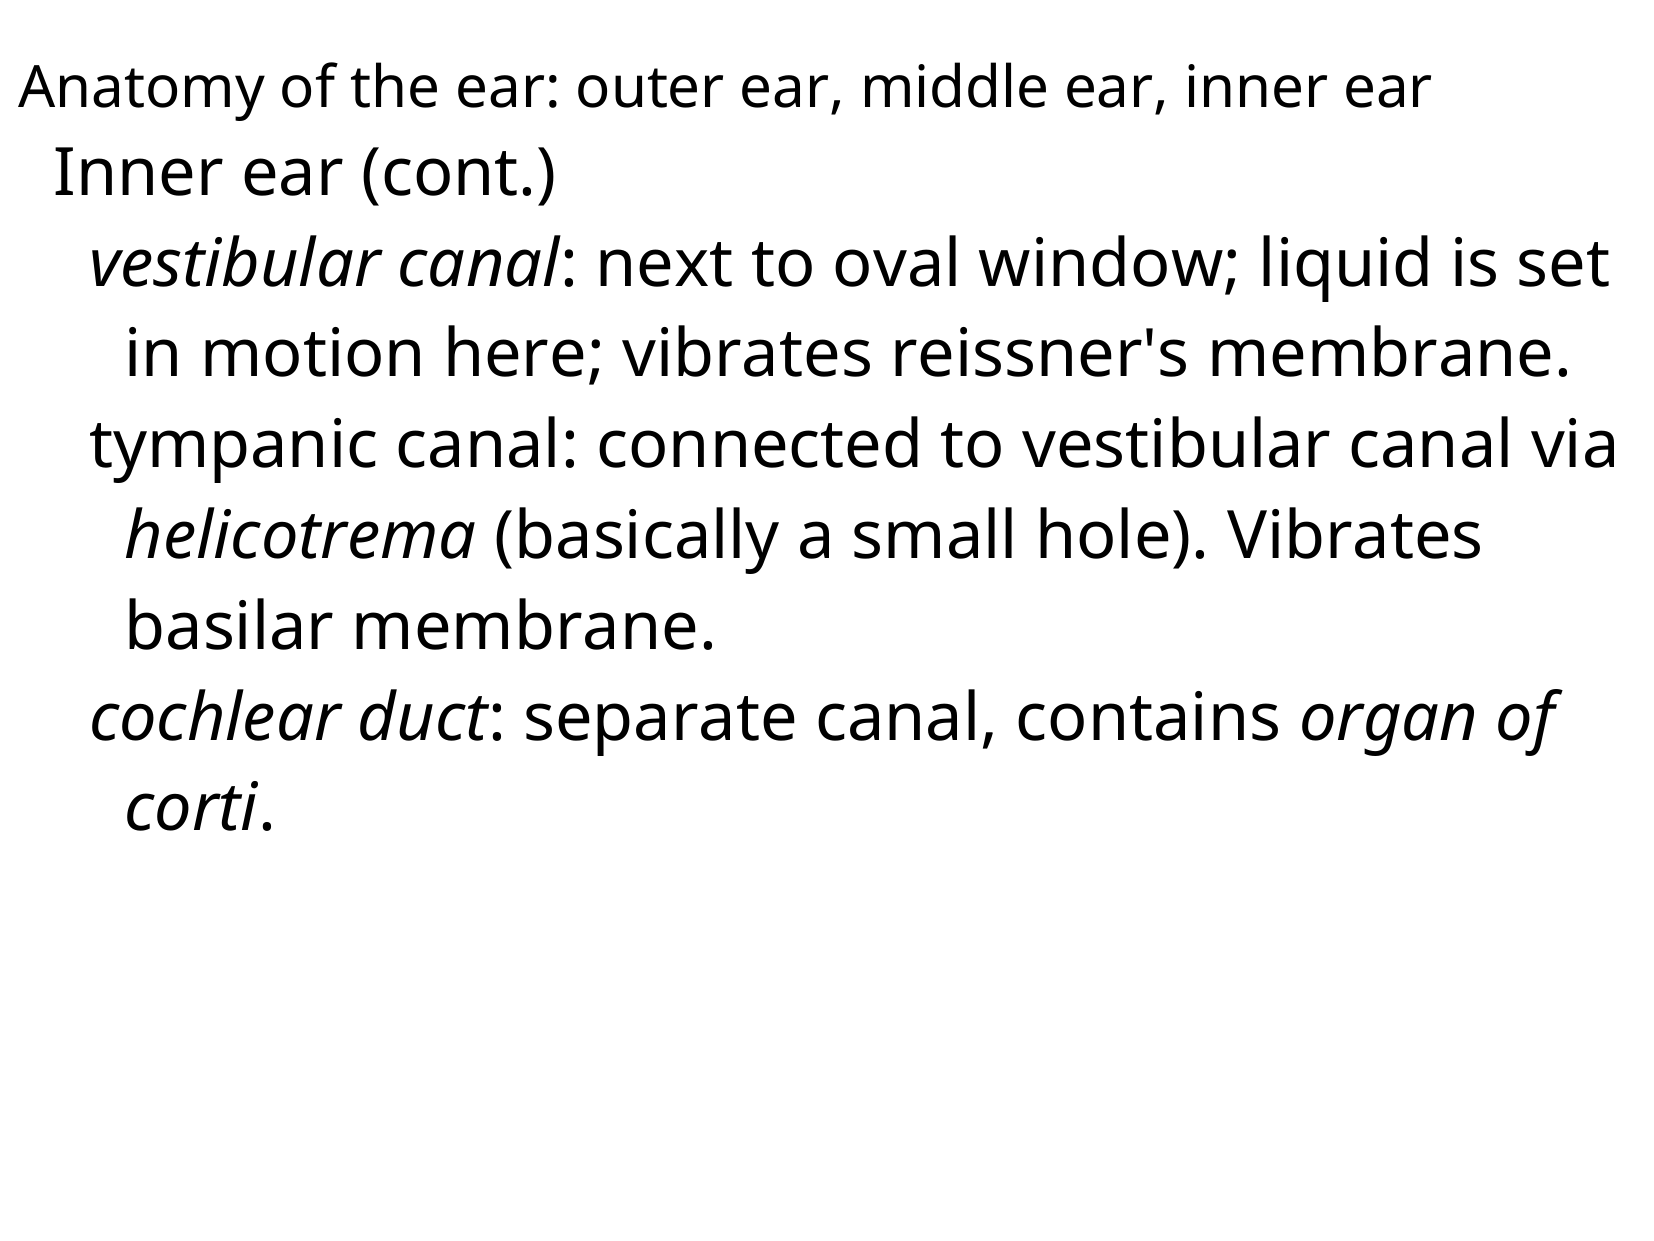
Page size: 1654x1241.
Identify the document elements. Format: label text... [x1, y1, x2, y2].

text_box Anatomy of the ear: outer ear, middle ear, inner ear Inner ear (cont.) vestibular canal: next to oval window; liquid is set in motion here; vibrates reissner's membrane. tympanic canal: connected to vestibular canal via helicotrema (basically a small hole). Vibrates basilar membrane. cochlear duct: separate canal, contains organ of corti. [3, 37, 1654, 1046]
